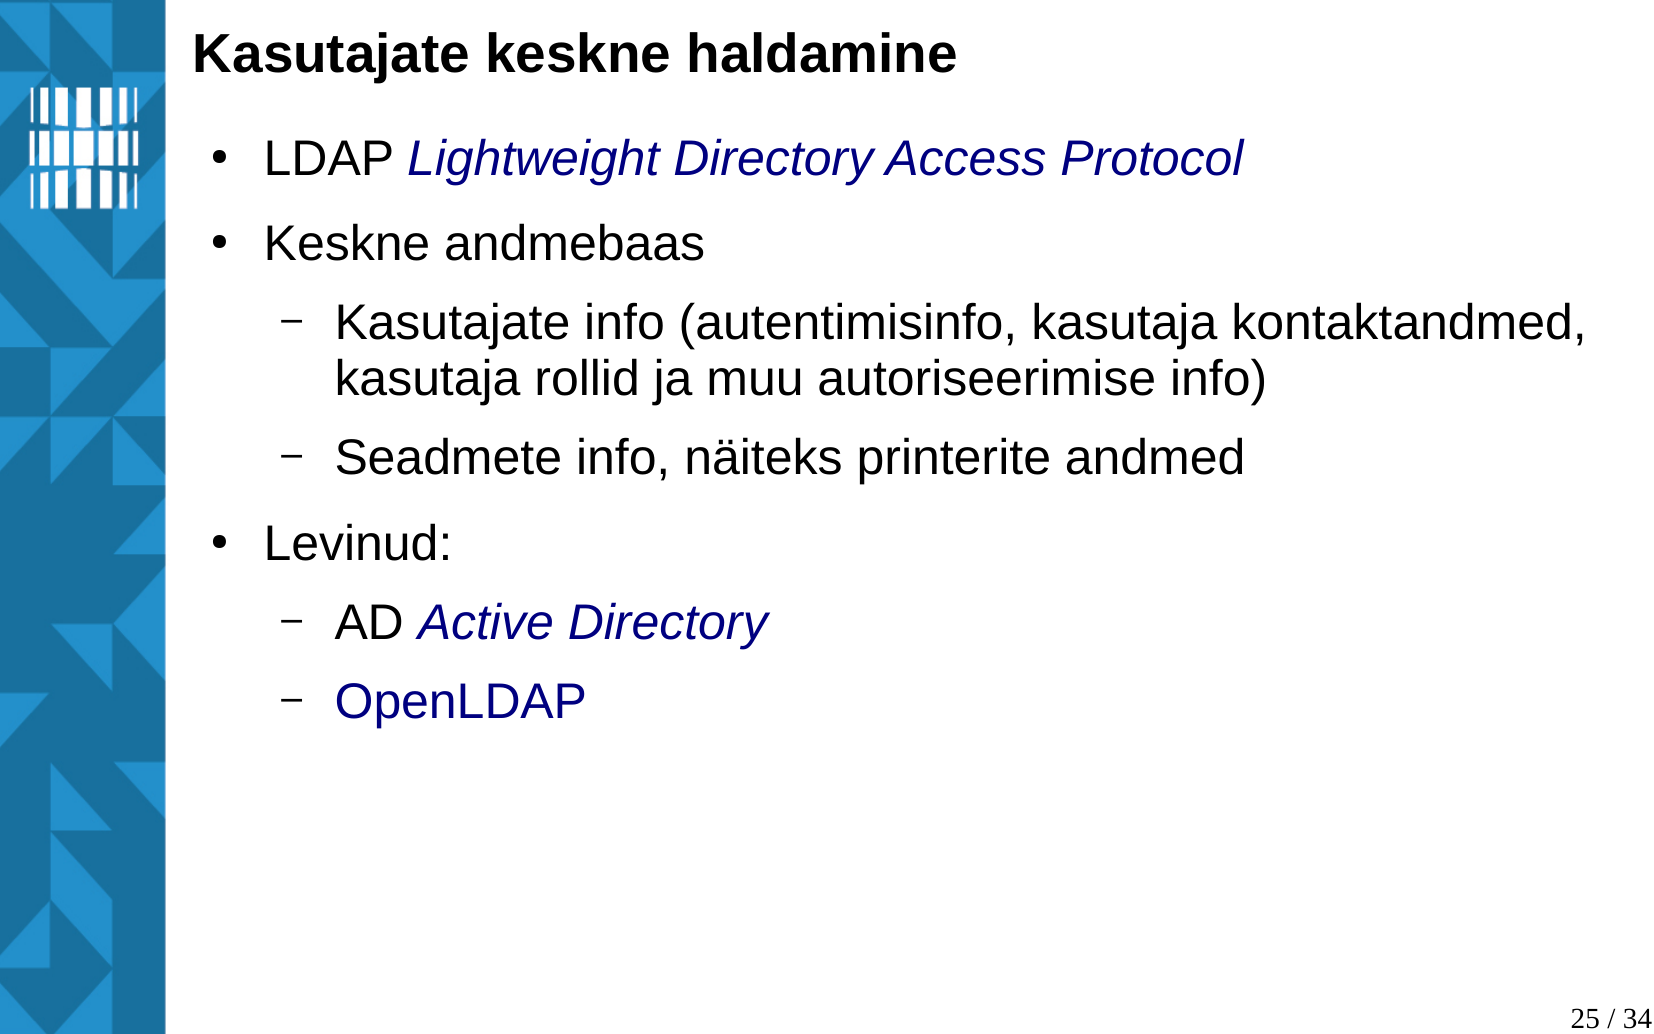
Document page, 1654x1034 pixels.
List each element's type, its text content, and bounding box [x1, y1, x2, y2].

list LDAP Lightweight Directory Access Protocol Keskne andmebaas Kasutajate info (autentimisinfo, kasutaja kontaktandmed, kasutaja rollid ja muu autoriseerimise info) Seadmete info, näiteks printerite andmed Levinud: AD Active Directory OpenLDAP [192, 129, 1595, 997]
title Kasutajate keskne haldamine [192, 11, 1595, 95]
